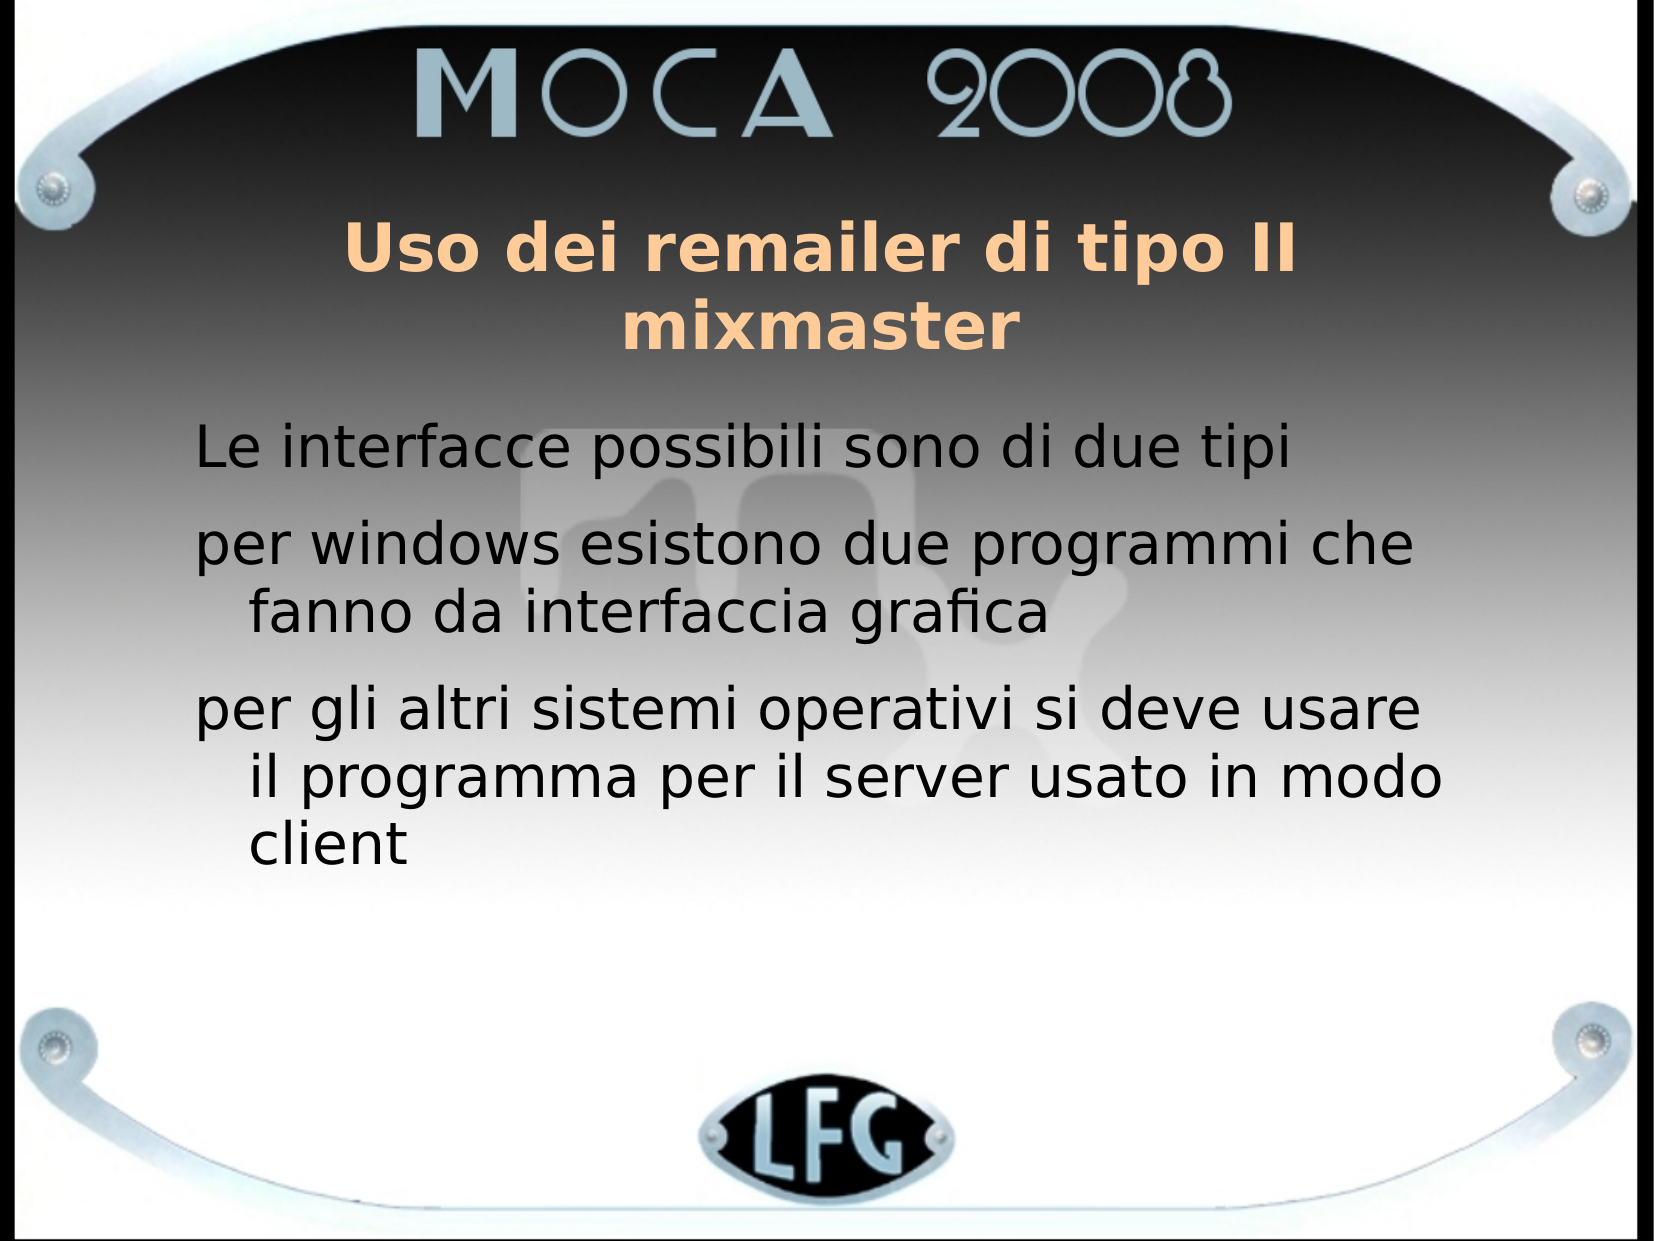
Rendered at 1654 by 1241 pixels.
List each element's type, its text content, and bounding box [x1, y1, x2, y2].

list Le interfacce possibili sono di due tipi per windows esistono due programmi che fanno da interfaccia grafica per gli altri sistemi operativi si deve usare il programma per il server usato in modo client [177, 413, 1447, 1034]
picture [0, 0, 1654, 1241]
title Uso dei remailer di tipo II mixmaster [76, 191, 1565, 384]
